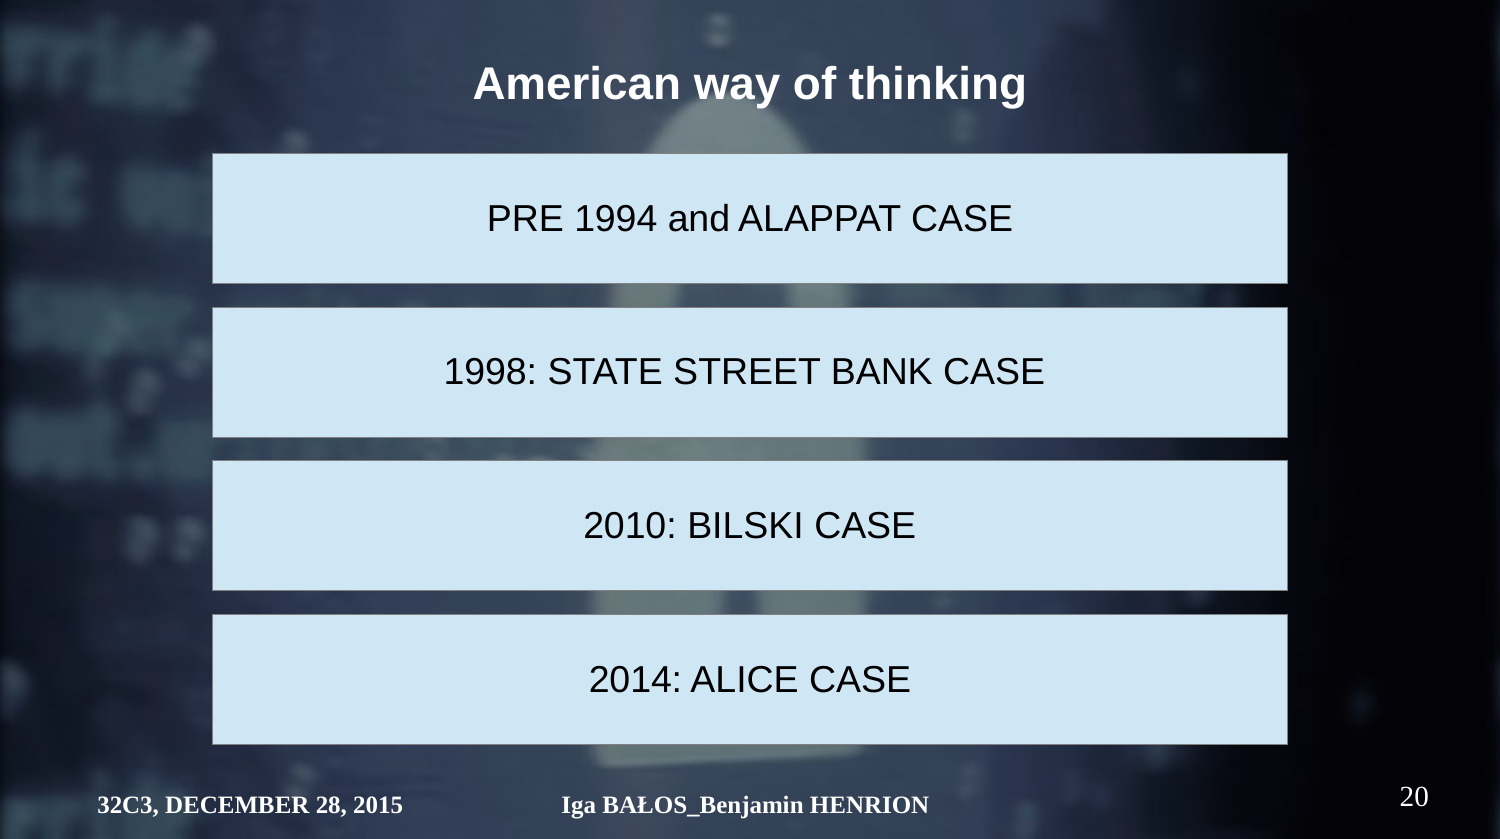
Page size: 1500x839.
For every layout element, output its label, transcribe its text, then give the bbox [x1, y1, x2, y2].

text_box 2014: ALICE CASE [212, 614, 1288, 745]
title American way of thinking [74, 13, 1425, 154]
picture [0, 0, 1500, 839]
text_box 2010: BILSKI CASE [212, 460, 1288, 591]
text_box PRE 1994 and ALAPPAT CASE [212, 153, 1288, 284]
text_box 1998: STATE STREET BANK CASE [212, 307, 1288, 438]
